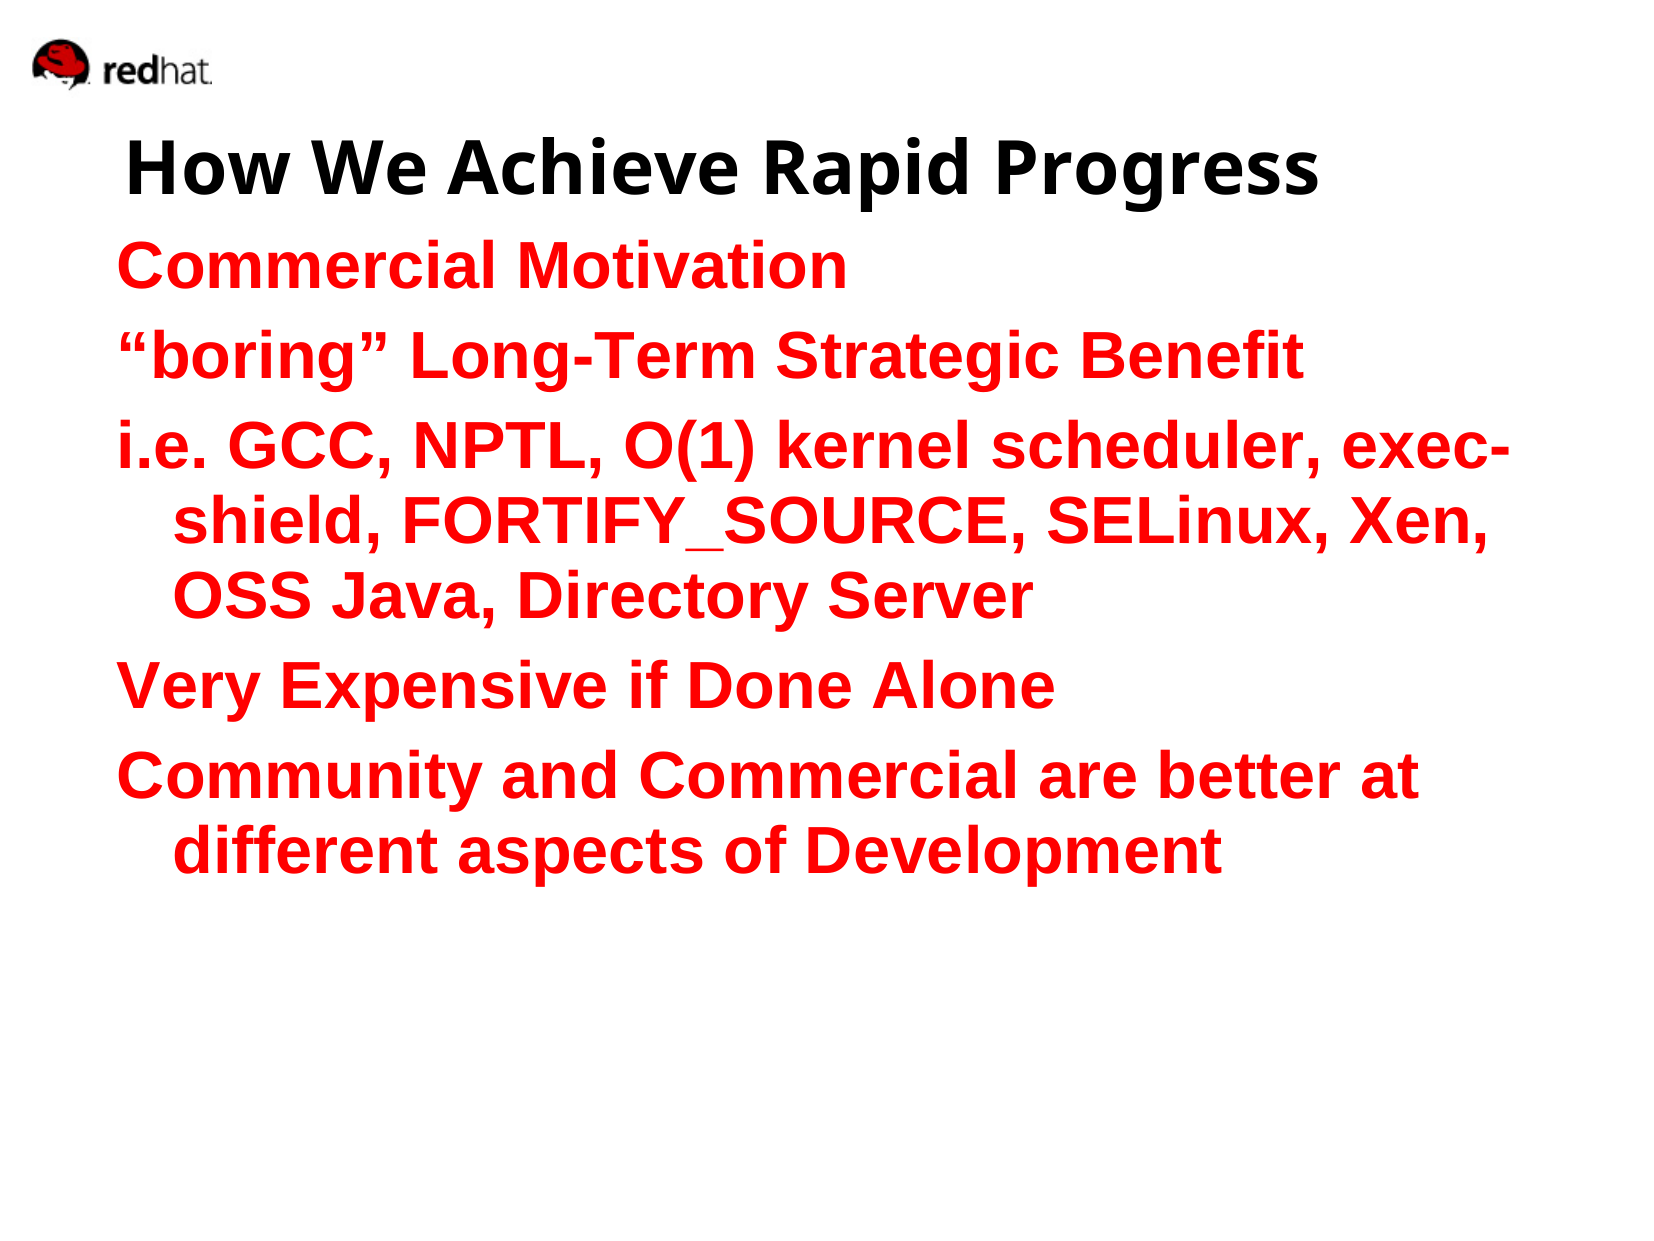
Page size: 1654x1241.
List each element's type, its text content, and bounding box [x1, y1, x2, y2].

title How We Achieve Rapid Progress [123, 110, 1529, 221]
list Commercial Motivation “boring” Long-Term Strategic Benefit i.e. GCC, NPTL, O(1) kernel scheduler, exec-shield, FORTIFY_SOURCE, SELinux, Xen, OSS Java, Directory Server Very Expensive if Done Alone Community and Commercial are better at different aspects of Development [116, 228, 1522, 1096]
picture [31, 37, 212, 98]
